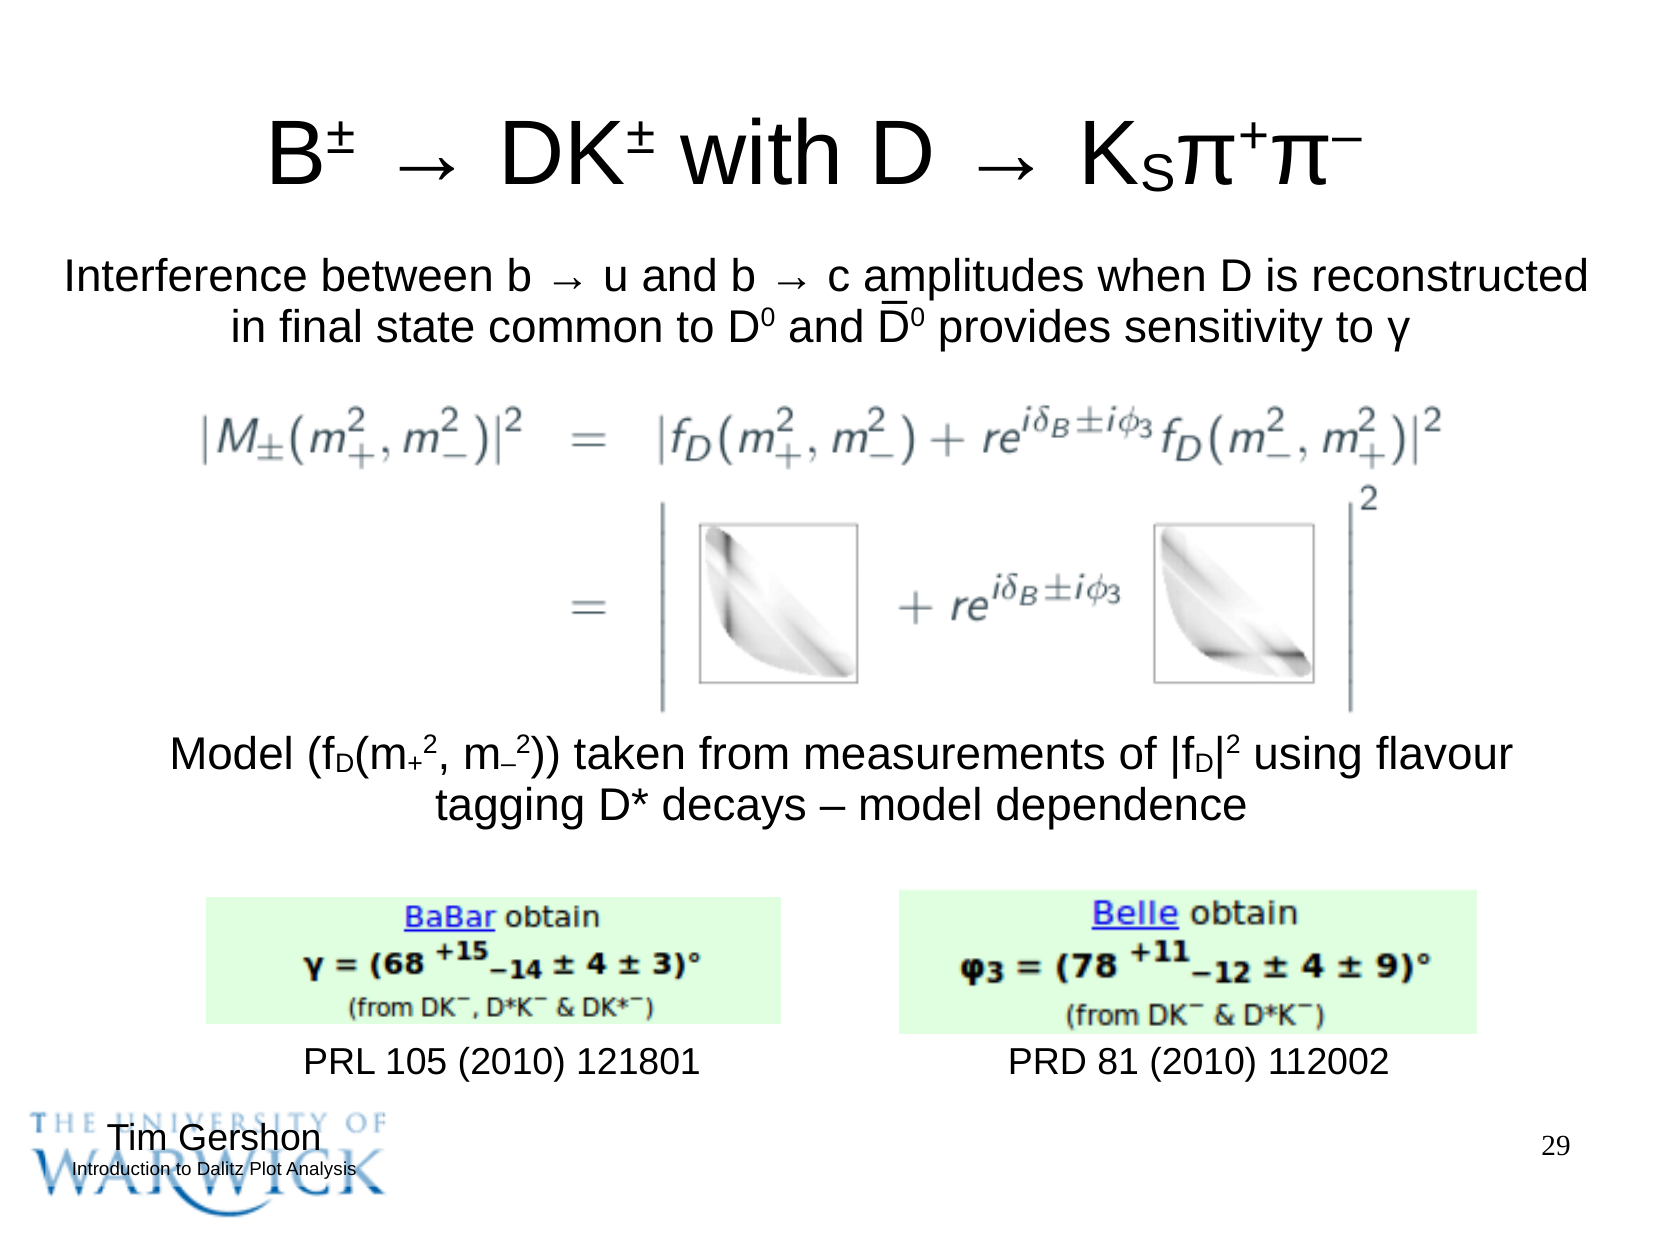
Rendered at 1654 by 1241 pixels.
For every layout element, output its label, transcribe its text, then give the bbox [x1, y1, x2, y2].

title B± → DK± with D → KSπ+π– [82, 49, 1571, 242]
picture [154, 368, 1500, 720]
picture [206, 897, 781, 1024]
picture [899, 888, 1477, 1034]
picture [19, 1106, 406, 1232]
text_box Tim Gershon Introduction to Dalitz Plot Analysis [45, 1108, 383, 1187]
text_box – [673, 265, 1117, 332]
text_box PRL 105 (2010) 121801 [206, 1033, 798, 1091]
text_box Model (fD(m+2, m–2)) taken from measurements of |fD|2 using flavour tagging D* decays – model dependence [88, 720, 1595, 855]
text_box Interference between b → u and b → c amplitudes when D is reconstructed in final state common to D0 and D0 provides sensitivity to γ [44, 242, 1610, 362]
text_box PRD 81 (2010) 112002 [903, 1033, 1495, 1091]
